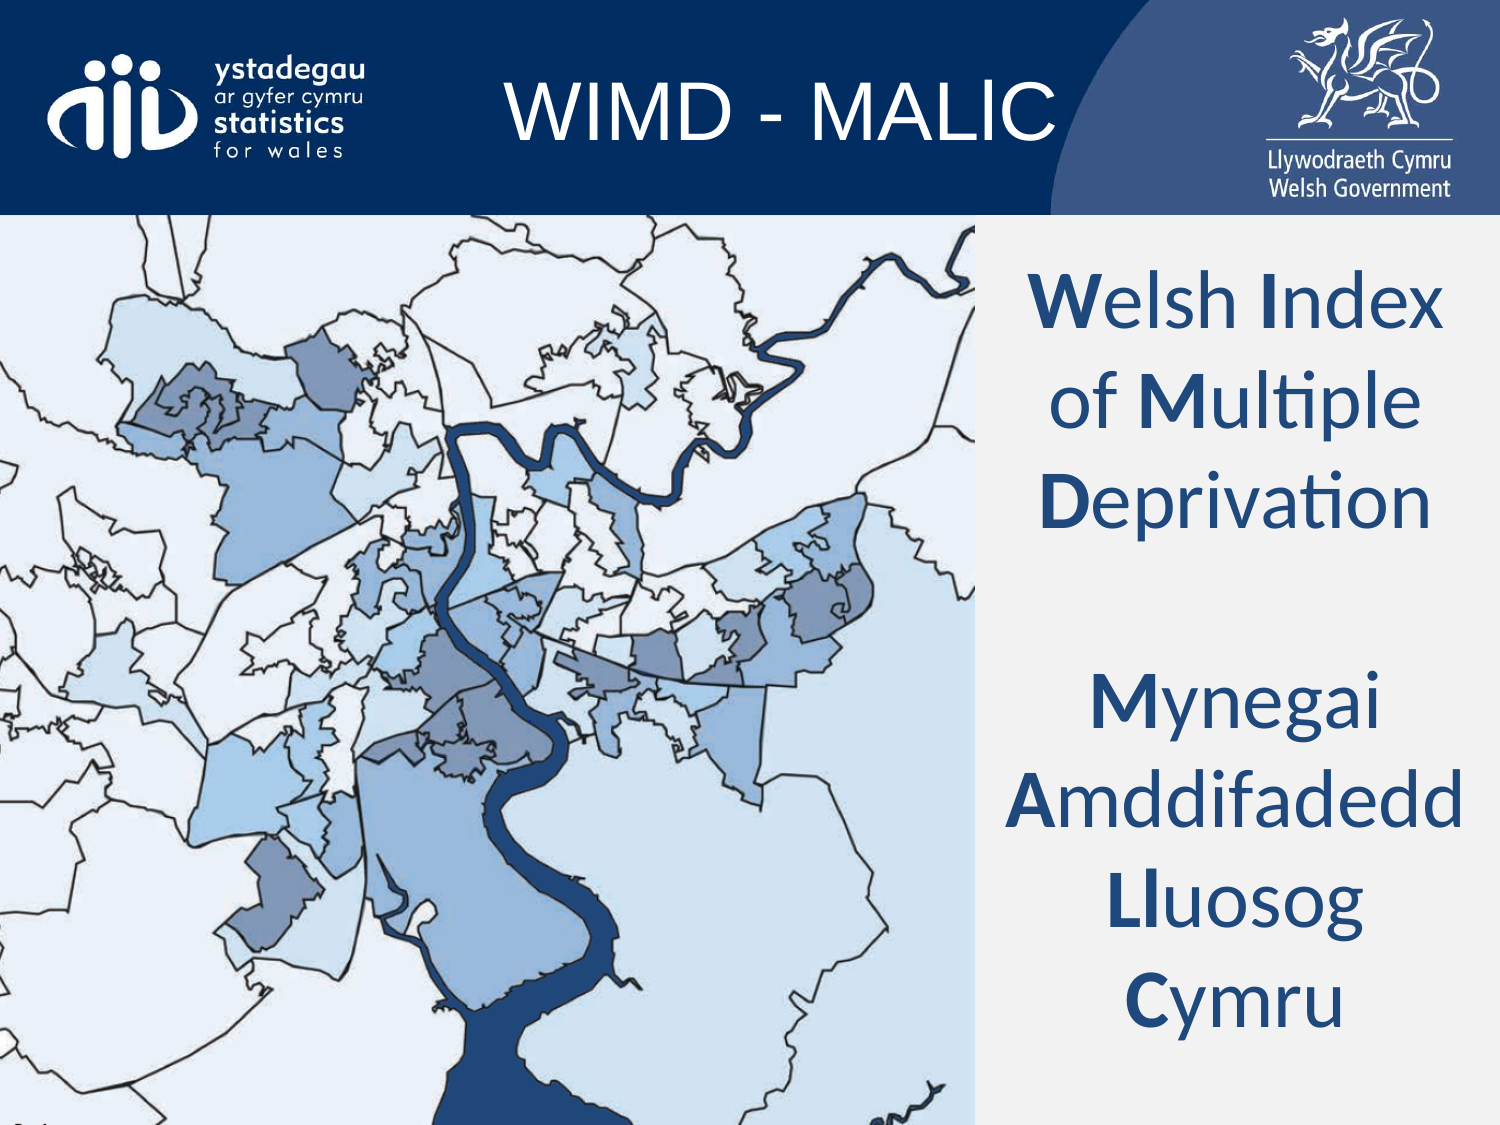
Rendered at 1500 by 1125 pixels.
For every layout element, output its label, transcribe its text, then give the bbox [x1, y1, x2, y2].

text_box WIMD - MALlC [397, 49, 1166, 166]
text_box Welsh Index of Multiple Deprivation Mynegai Amddifadedd Lluosog Cymru [974, 237, 1498, 1061]
picture [0, 0, 1500, 1125]
